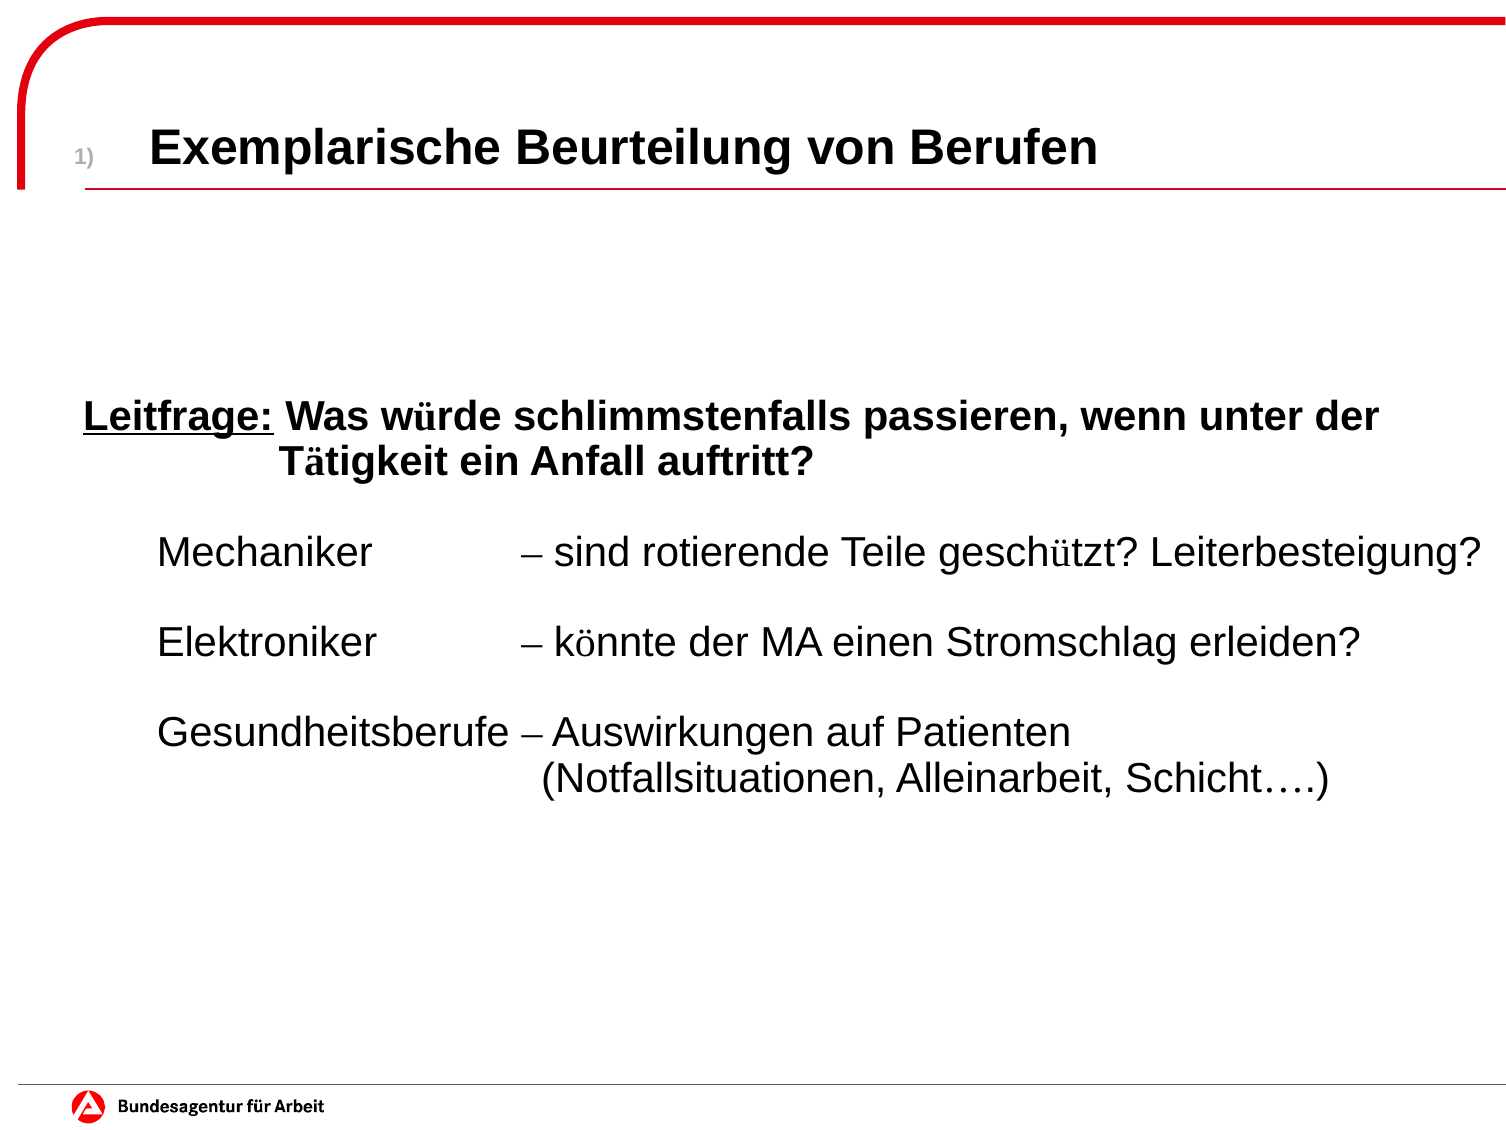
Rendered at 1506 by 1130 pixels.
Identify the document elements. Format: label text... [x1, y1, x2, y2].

title Exemplarische Beurteilung von Berufen [59, 114, 1240, 175]
text_box Leitfrage: Was würde schlimmstenfalls passieren, wenn unter der Tätigkeit ein Anfall auftritt? Mechaniker – sind rotierende Teile geschützt? Leiterbesteigung? Elektroniker – könnte der MA einen Stromschlag erleiden? Gesundheitsberufe – Auswirkungen auf Patienten (Notfallsituationen, Alleinarbeit, Schicht….) [68, 387, 1498, 854]
